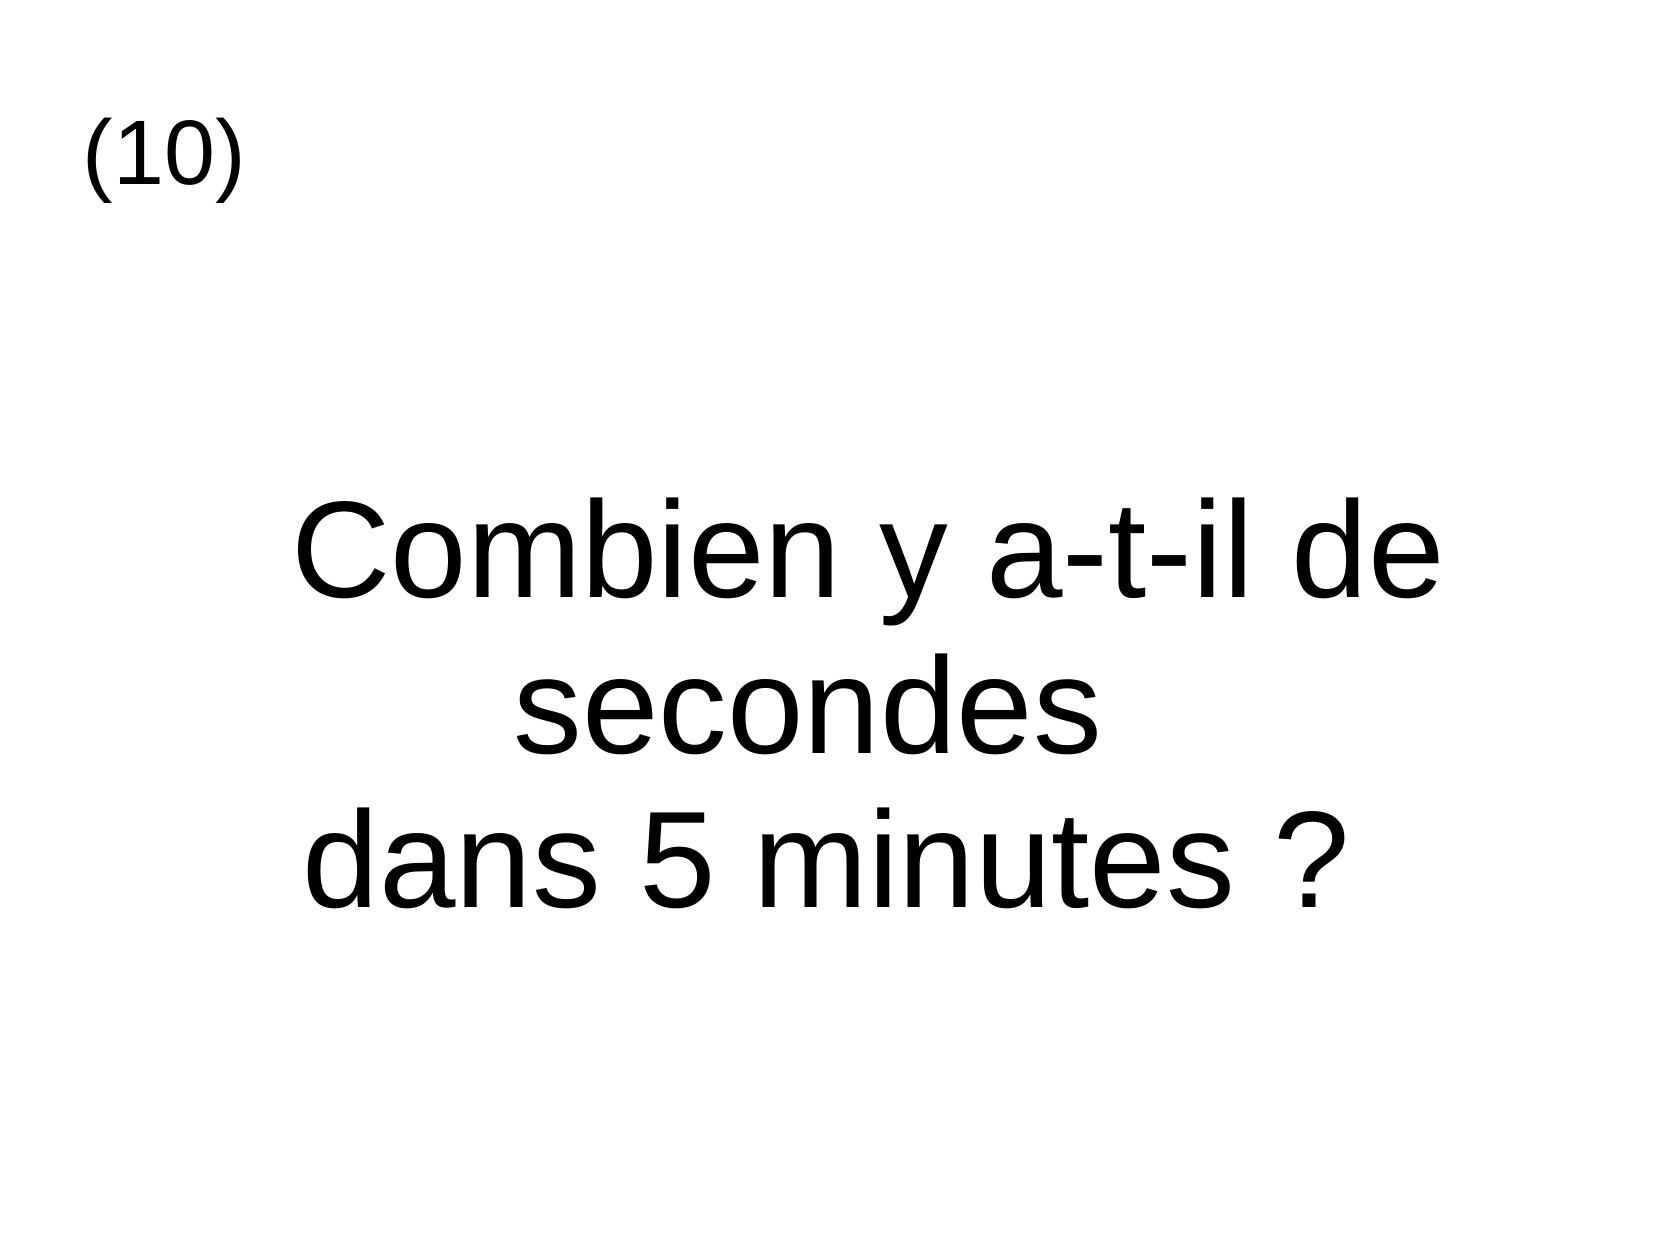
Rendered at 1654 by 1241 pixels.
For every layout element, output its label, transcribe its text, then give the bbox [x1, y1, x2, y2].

title (10) [82, 56, 1571, 250]
subtitle Combien y a-t-il de secondes dans 5 minutes ? [82, 297, 1571, 1102]
